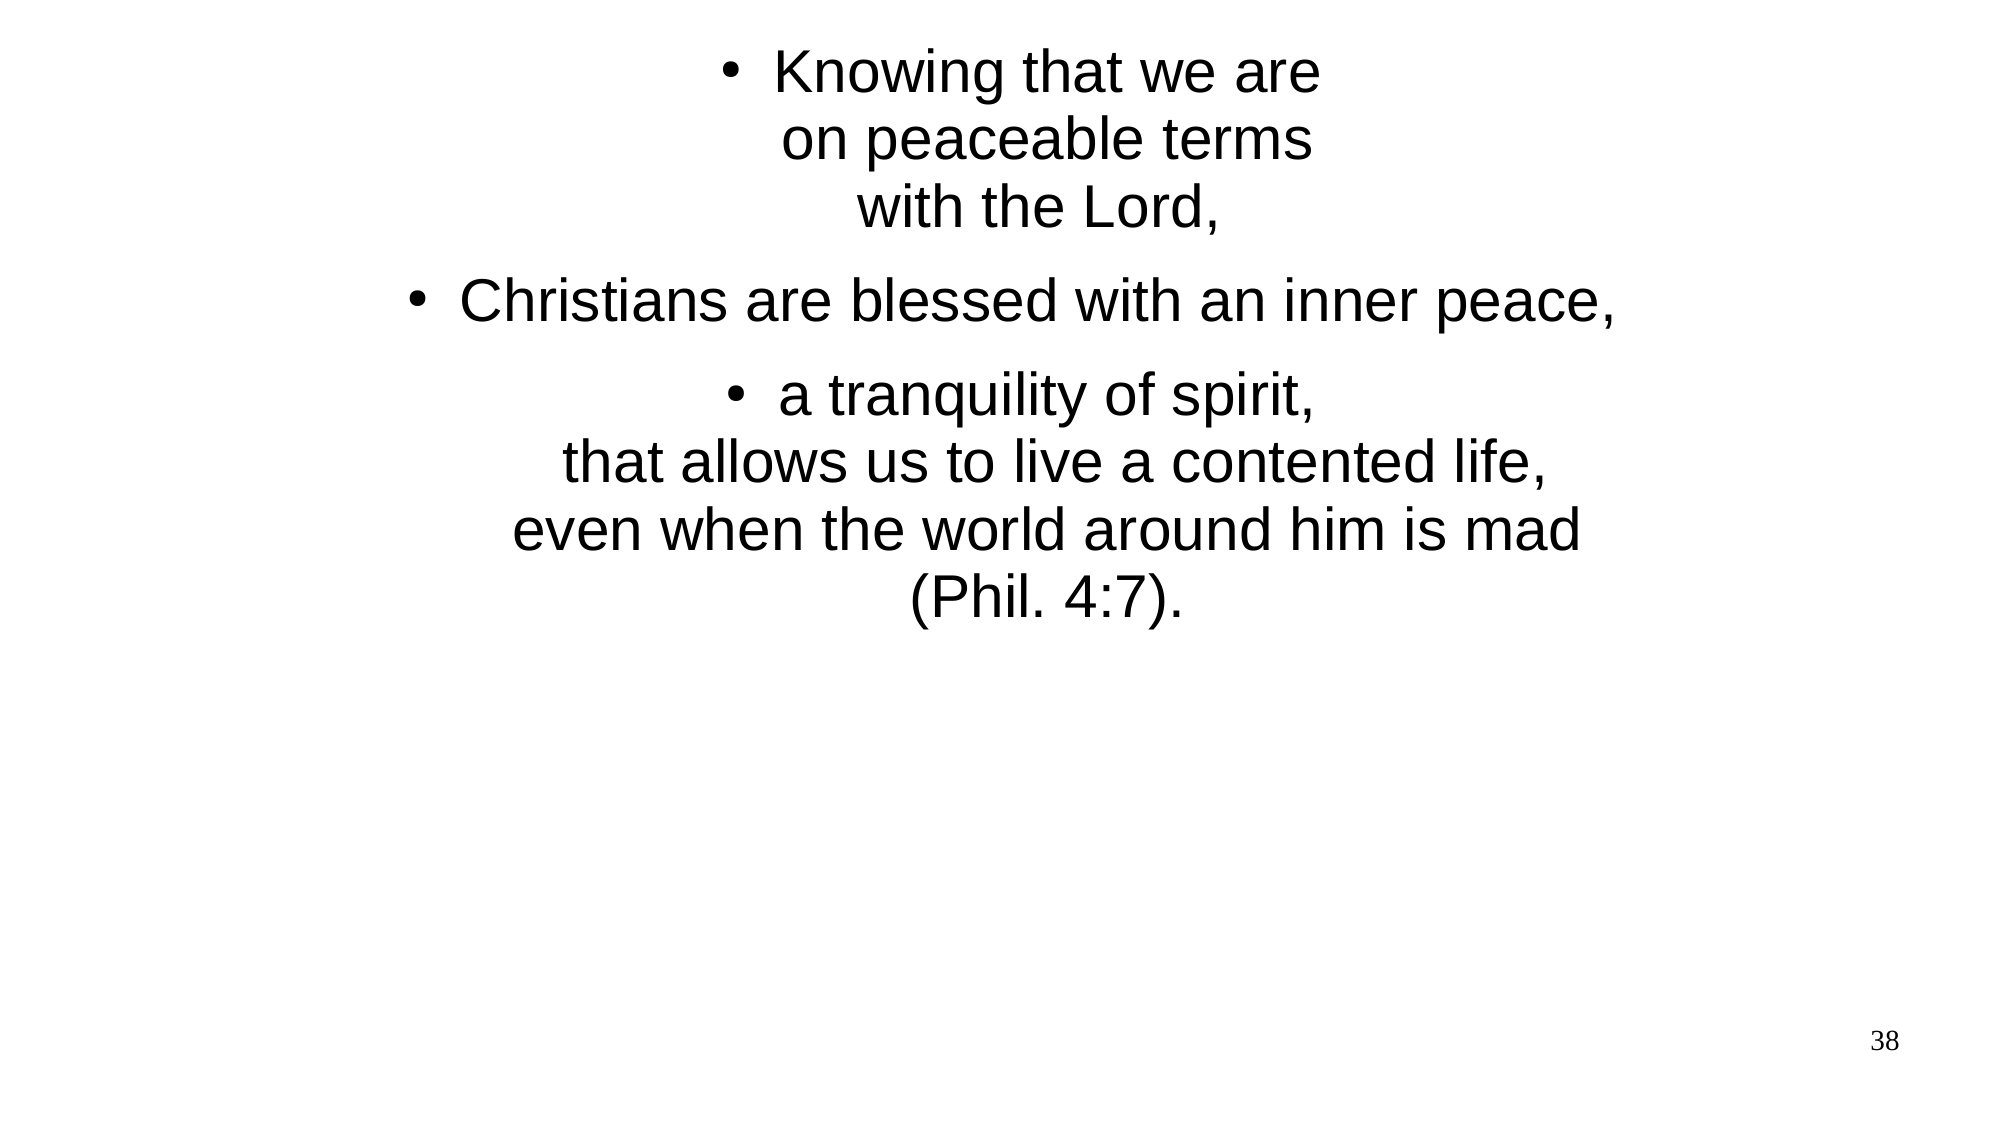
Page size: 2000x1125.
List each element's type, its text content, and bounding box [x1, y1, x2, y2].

list Knowing that we are on peaceable terms with the Lord, Christians are blessed with an inner peace, a tranquility of spirit, that allows us to live a contented life, even when the world around him is mad (Phil. 4:7). [37, 37, 1988, 1088]
